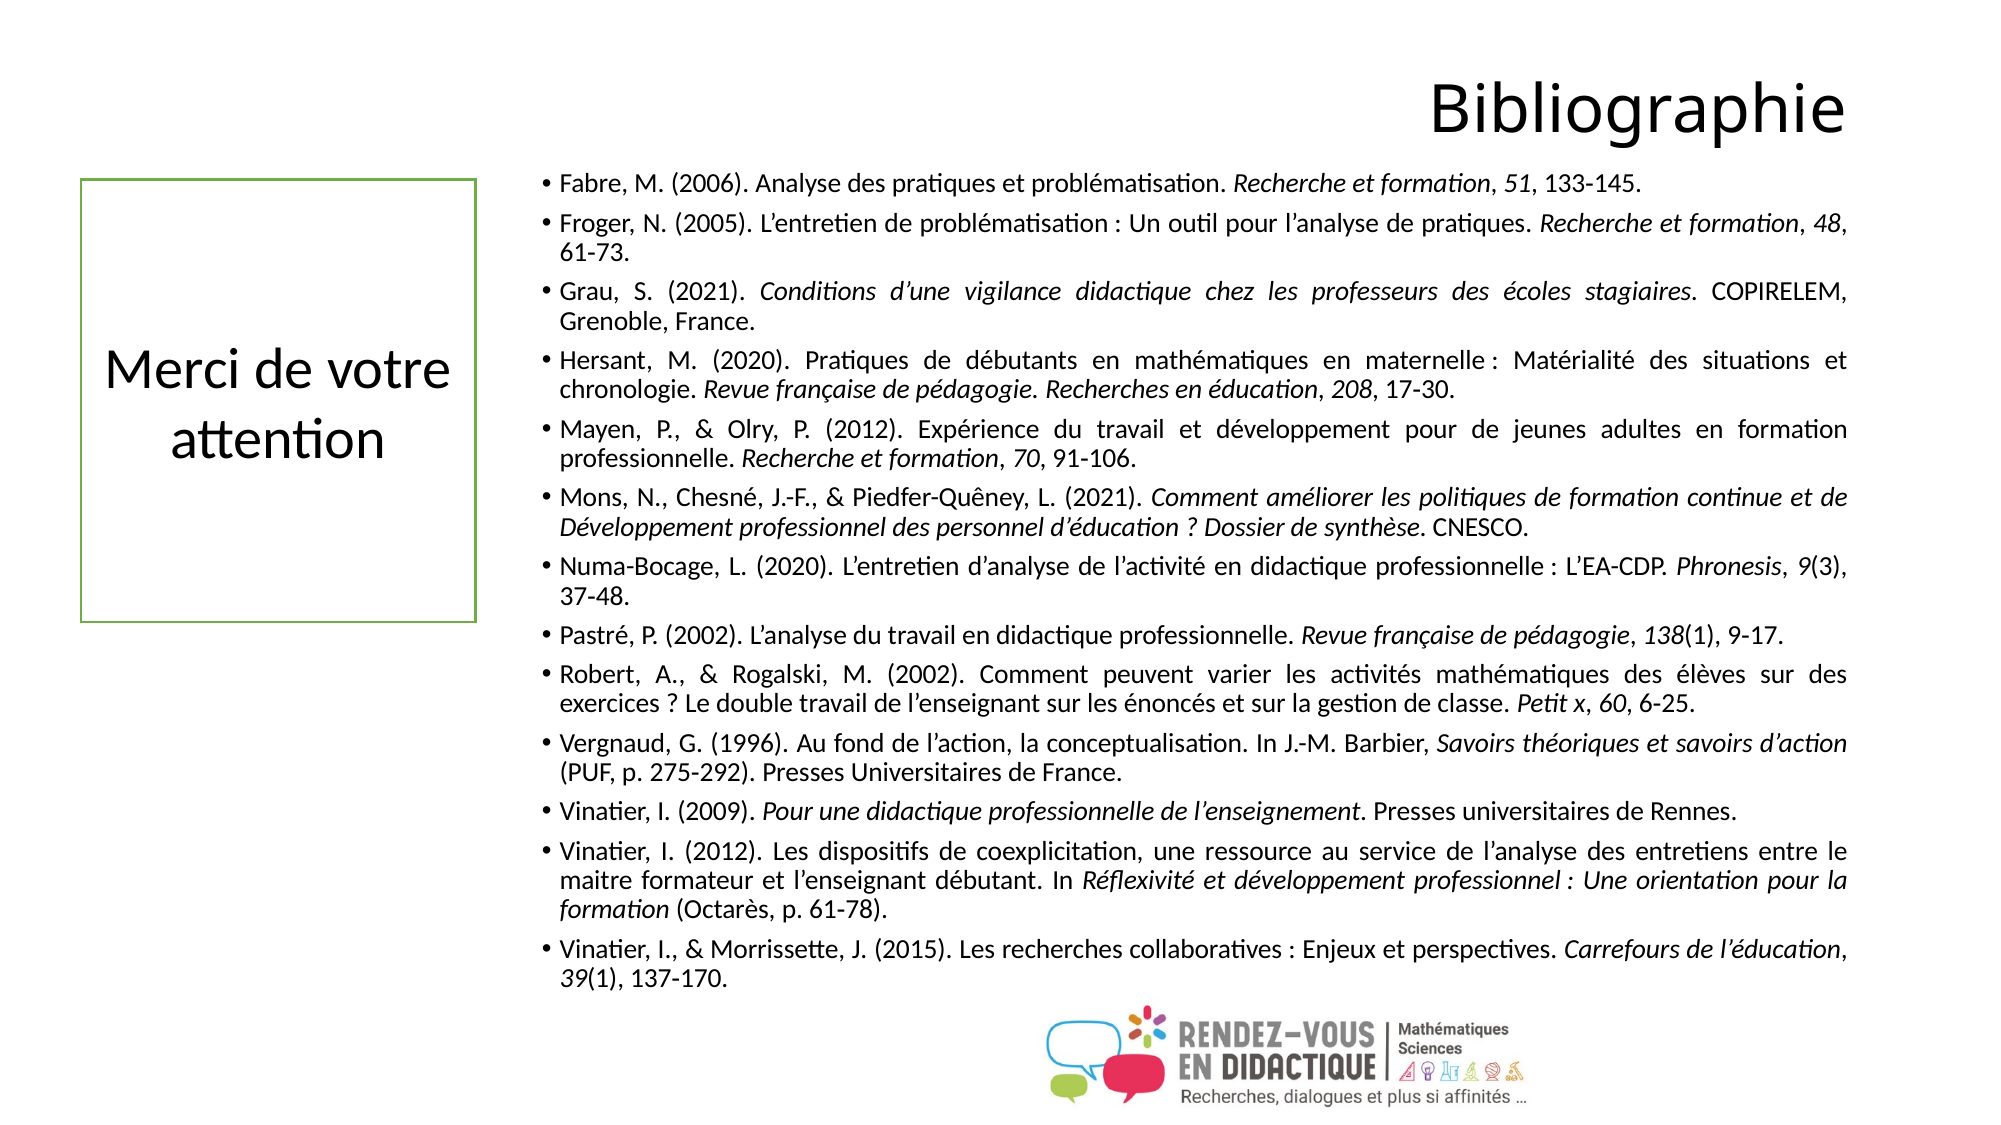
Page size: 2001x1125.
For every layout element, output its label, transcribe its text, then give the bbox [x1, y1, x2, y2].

picture [1038, 997, 1543, 1116]
list Fabre, M. (2006). Analyse des pratiques et problématisation. Recherche et formation, 51, 133‑145. Froger, N. (2005). L’entretien de problématisation : Un outil pour l’analyse de pratiques. Recherche et formation, 48, 61‑73. Grau, S. (2021). Conditions d’une vigilance didactique chez les professeurs des écoles stagiaires. COPIRELEM, Grenoble, France. Hersant, M. (2020). Pratiques de débutants en mathématiques en maternelle : Matérialité des situations et chronologie. Revue française de pédagogie. Recherches en éducation, 208, 17‑30. Mayen, P., & Olry, P. (2012). Expérience du travail et développement pour de jeunes adultes en formation professionnelle. Recherche et formation, 70, 91‑106. Mons, N., Chesné, J.-F., & Piedfer-Quêney, L. (2021). Comment améliorer les politiques de formation continue et de Développement professionnel des personnel d’éducation ? Dossier de synthèse. CNESCO. Numa-Bocage, L. (2020). L’entretien d’analyse de l’activité en didactique professionnelle : L’EA-CDP. Phronesis, 9(3), 37‑48. Pastré, P. (2002). L’analyse du travail en didactique professionnelle. Revue française de pédagogie, 138(1), 9‑17. Robert, A., & Rogalski, M. (2002). Comment peuvent varier les activités mathématiques des élèves sur des exercices ? Le double travail de l’enseignant sur les énoncés et sur la gestion de classe. Petit x, 60, 6‑25. Vergnaud, G. (1996). Au fond de l’action, la conceptualisation. In J.-M. Barbier, Savoirs théoriques et savoirs d’action (PUF, p. 275‑292). Presses Universitaires de France. Vinatier, I. (2009). Pour une didactique professionnelle de l’enseignement. Presses universitaires de Rennes. Vinatier, I. (2012). Les dispositifs de coexplicitation, une ressource au service de l’analyse des entretiens entre le maitre formateur et l’enseignant débutant. In Réflexivité et développement professionnel : Une orientation pour la formation (Octarès, p. 61‑78). Vinatier, I., & Morrissette, J. (2015). Les recherches collaboratives : Enjeux et perspectives. Carrefours de l’éducation, 39(1), 137‑170. [526, 161, 1863, 1014]
title Bibliographie [1325, 59, 1863, 161]
text_box Merci de votre attention [80, 179, 476, 622]
